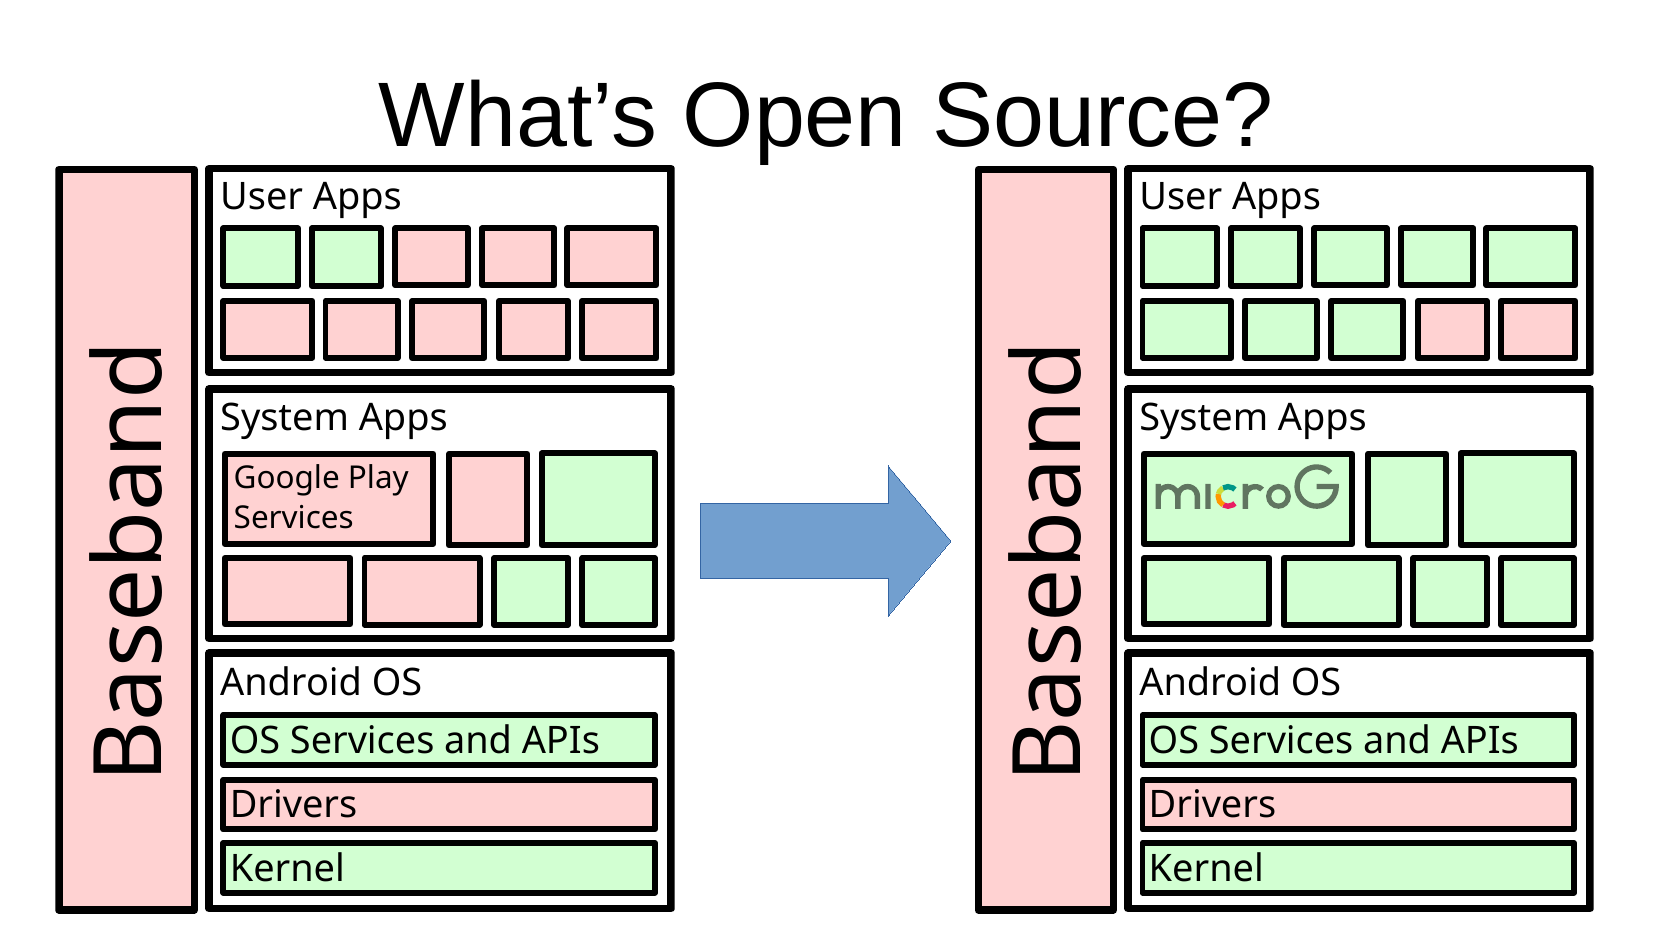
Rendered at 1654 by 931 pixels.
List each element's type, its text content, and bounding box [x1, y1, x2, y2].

title What’s Open Source? [82, 37, 1571, 193]
picture [55, 165, 675, 914]
picture [974, 165, 1594, 914]
text_box [700, 465, 951, 617]
